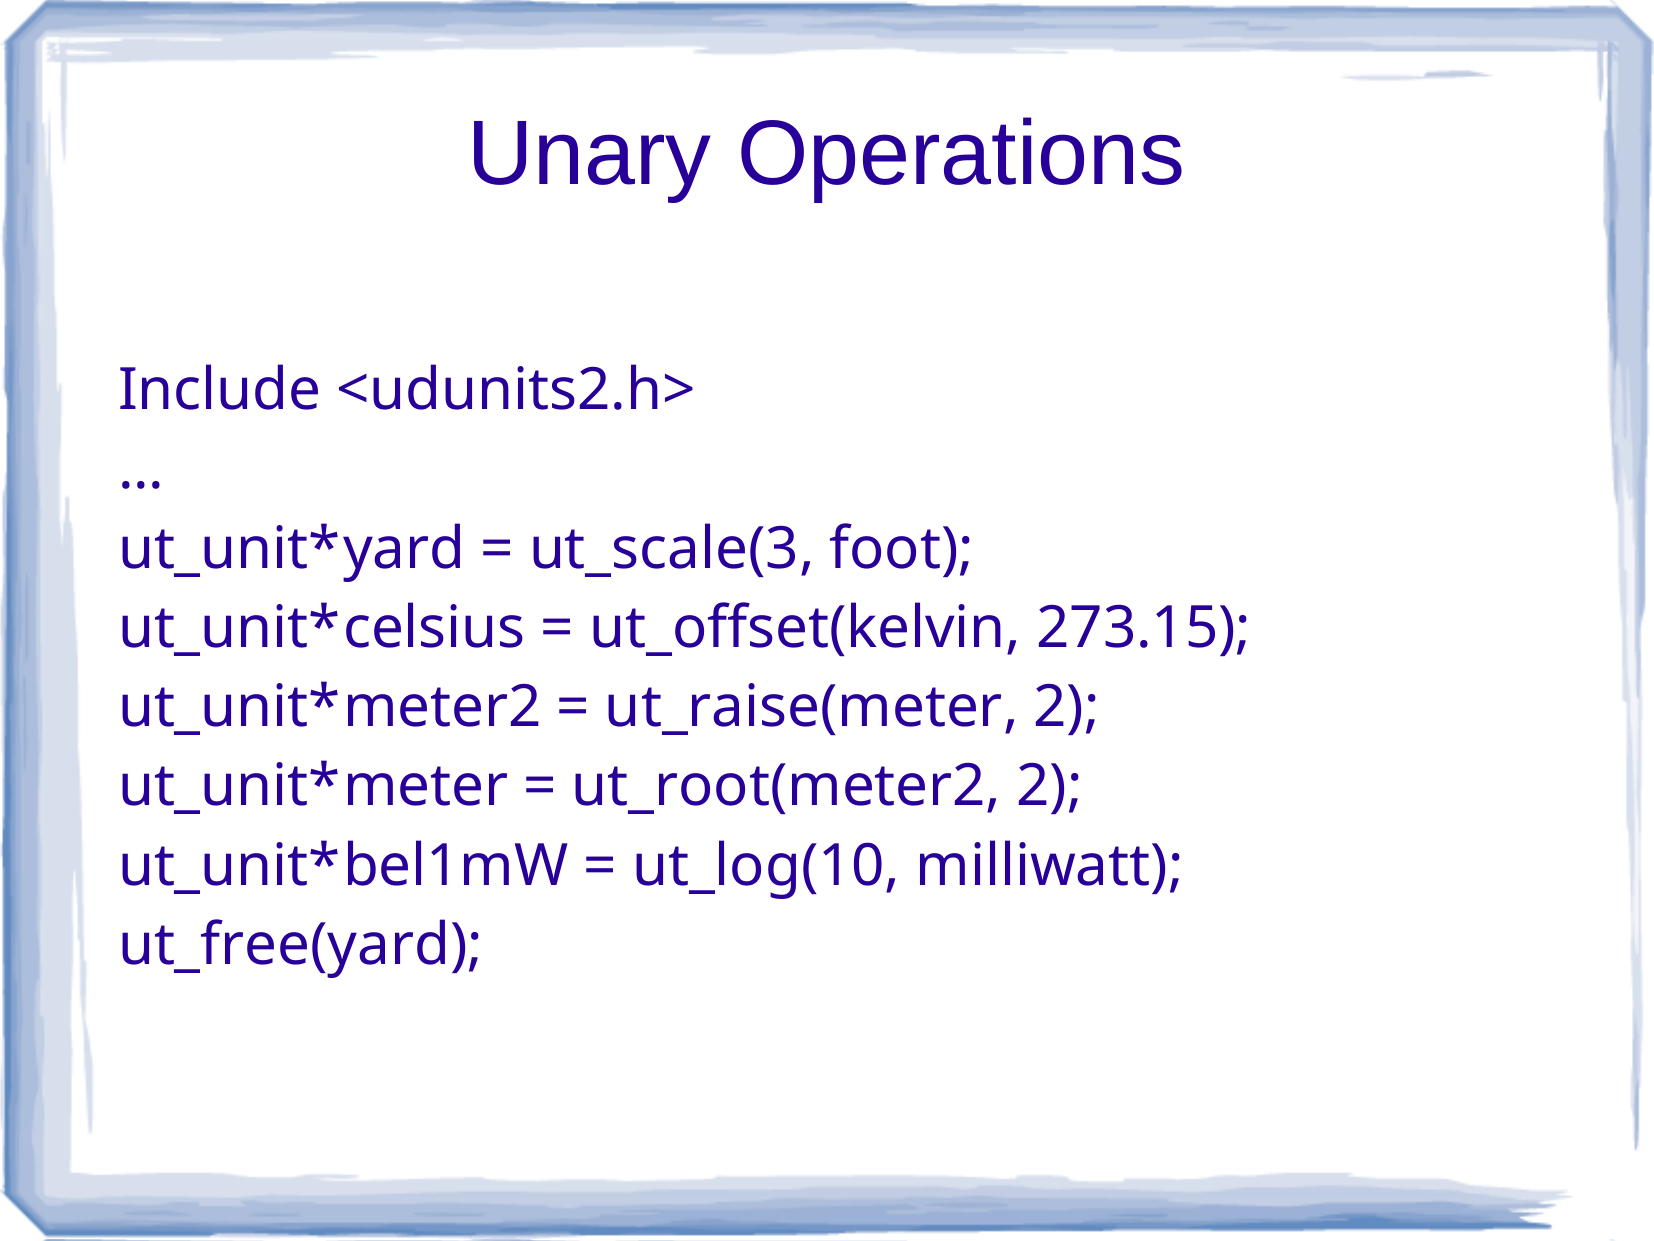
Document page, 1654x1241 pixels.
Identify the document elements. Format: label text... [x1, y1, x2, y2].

picture [0, 0, 1654, 1241]
title Unary Operations [82, 49, 1571, 257]
subtitle Include <udunits2.h> ... ut_unit* yard = ut_scale(3, foot); ut_unit* celsius = ut_offset(kelvin, 273.15); ut_unit* meter2 = ut_raise(meter, 2); ut_unit* meter = ut_root(meter2, 2); ut_unit* bel1mW = ut_log(10, milliwatt); ut_free(yard); [118, 277, 1571, 1052]
